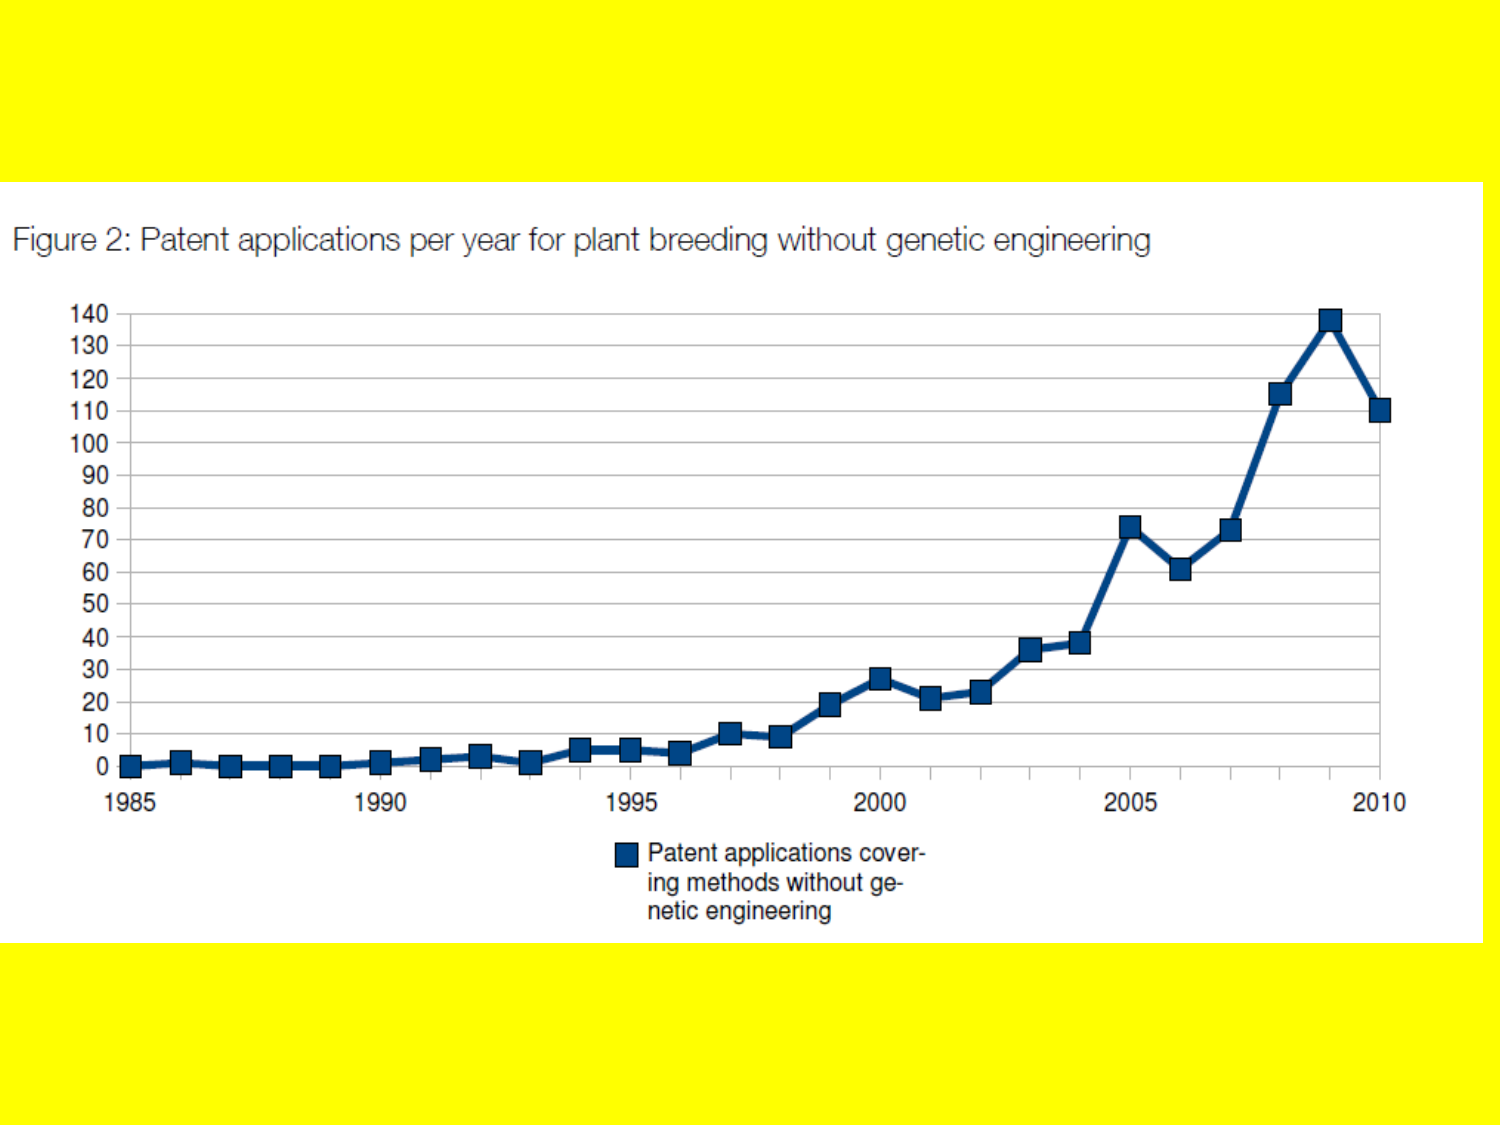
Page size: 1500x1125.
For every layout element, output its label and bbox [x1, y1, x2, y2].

picture [0, 182, 1483, 943]
